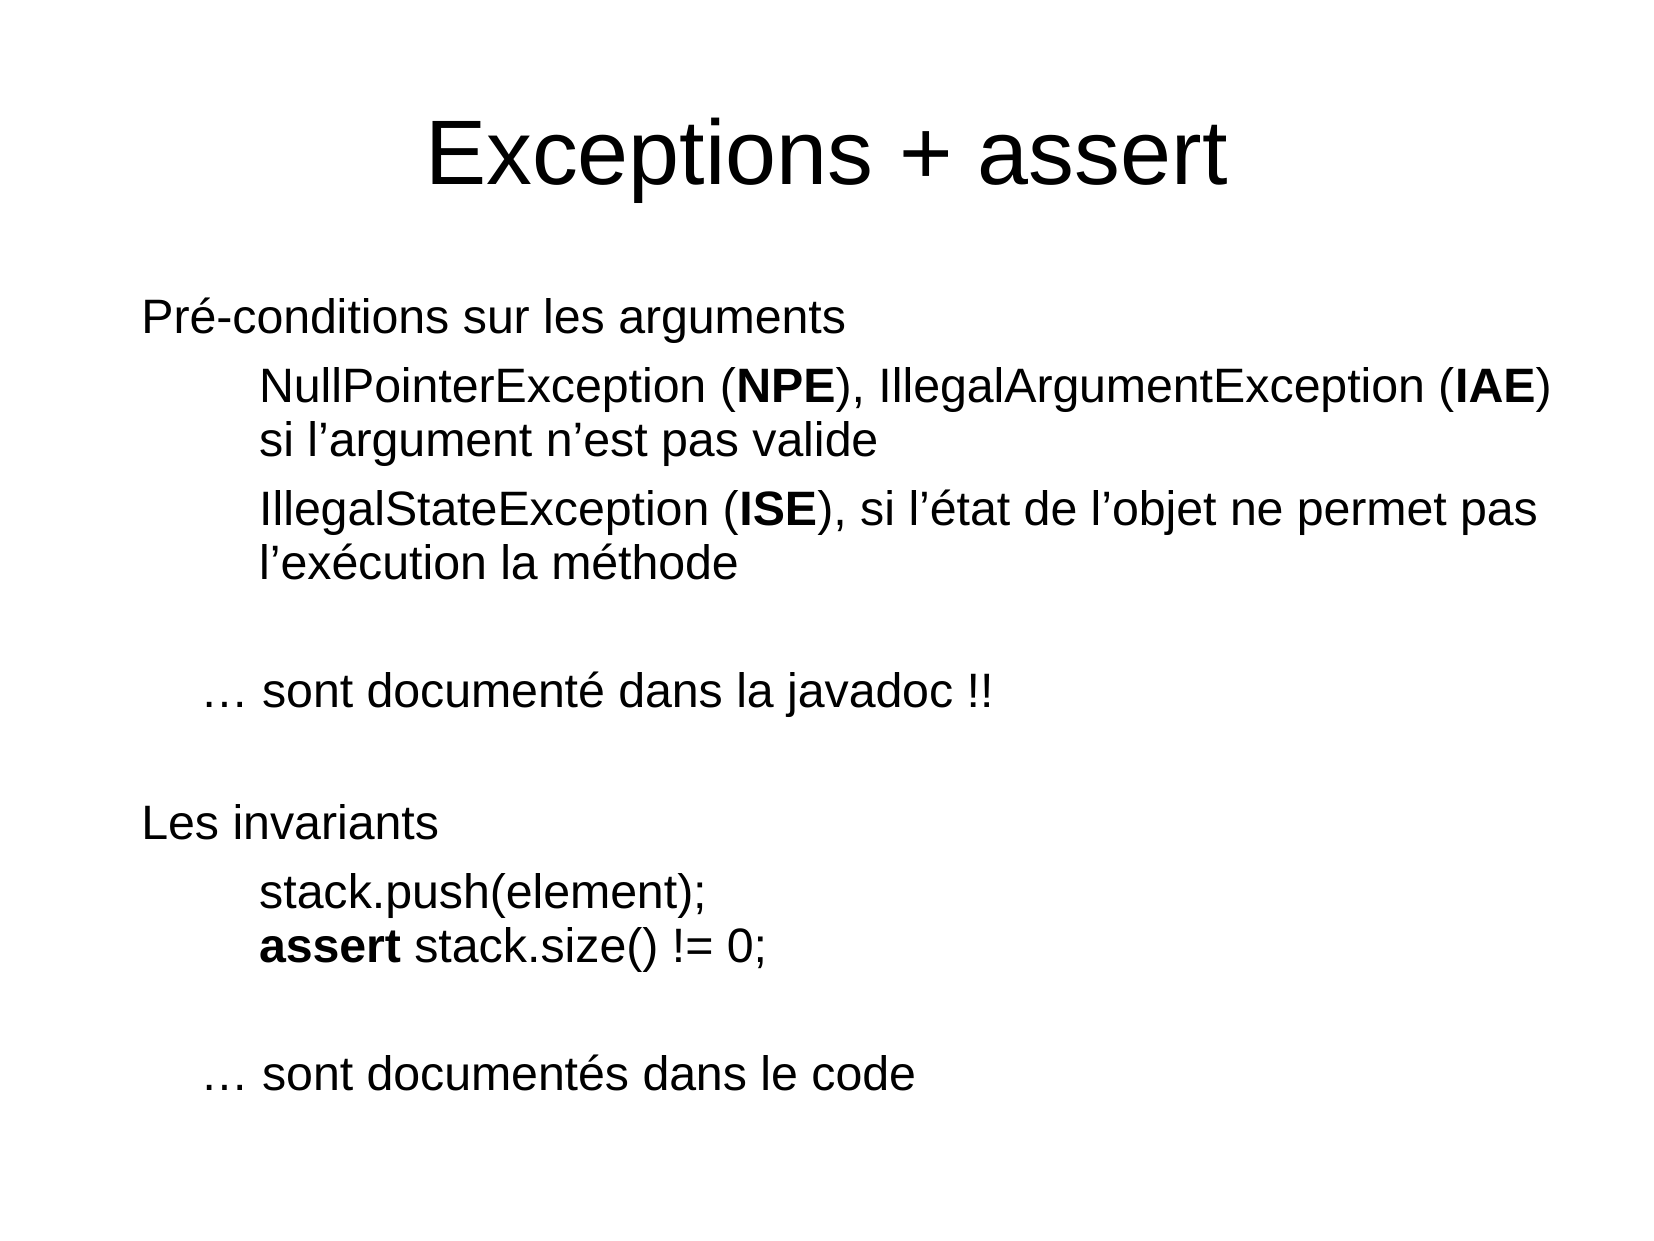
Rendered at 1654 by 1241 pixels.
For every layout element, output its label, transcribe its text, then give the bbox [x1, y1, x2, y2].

list Pré-conditions sur les arguments NullPointerException (NPE), IllegalArgumentException (IAE) si l’argument n’est pas valide IllegalStateException (ISE), si l’état de l’objet ne permet pas l’exécution la méthode … sont documenté dans la javadoc !! Les invariants stack.push(element); assert stack.size() != 0; … sont documentés dans le code [82, 290, 1571, 1111]
title Exceptions + assert [82, 49, 1571, 257]
